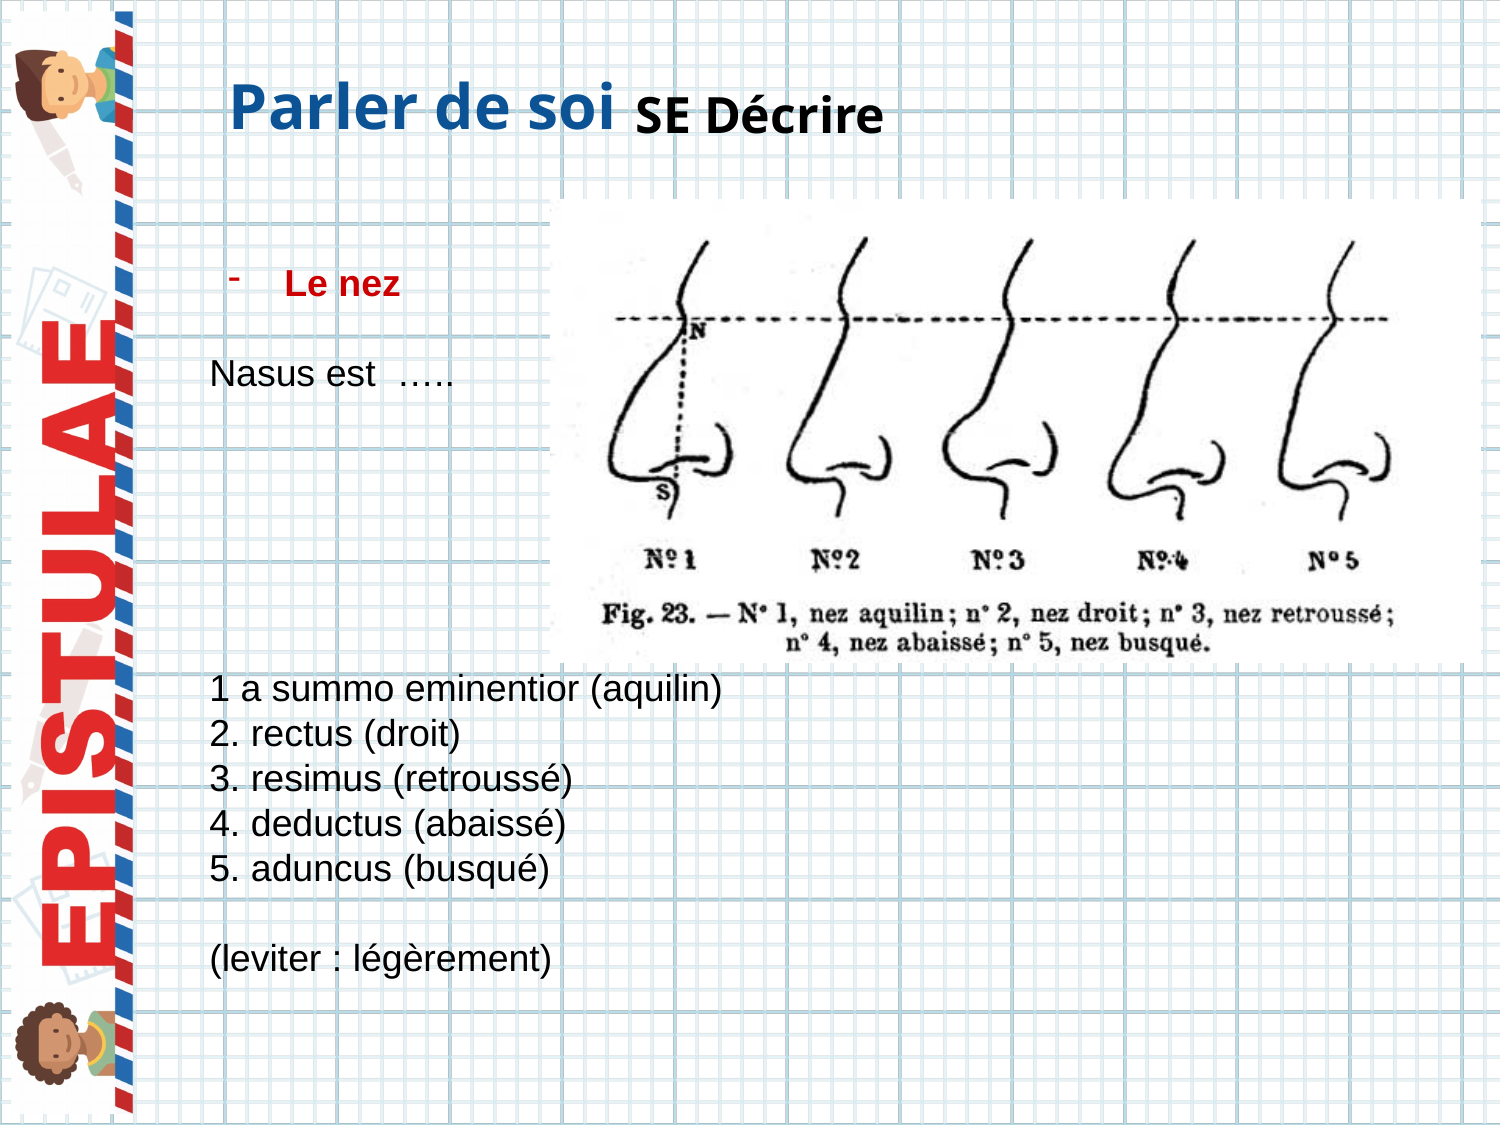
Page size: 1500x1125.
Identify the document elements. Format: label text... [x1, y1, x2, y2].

text_box SE Décrire [620, 68, 1500, 216]
text_box Le nez Nasus est ….. 1 a summo eminentior (aquilin) 2. rectus (droit) 3. resimus (retroussé) 4. deductus (abaissé) 5. aduncus (busqué) (leviter : légèrement) [194, 244, 1391, 933]
picture [0, 0, 1500, 1125]
text_box Parler de soi [213, 51, 1110, 200]
